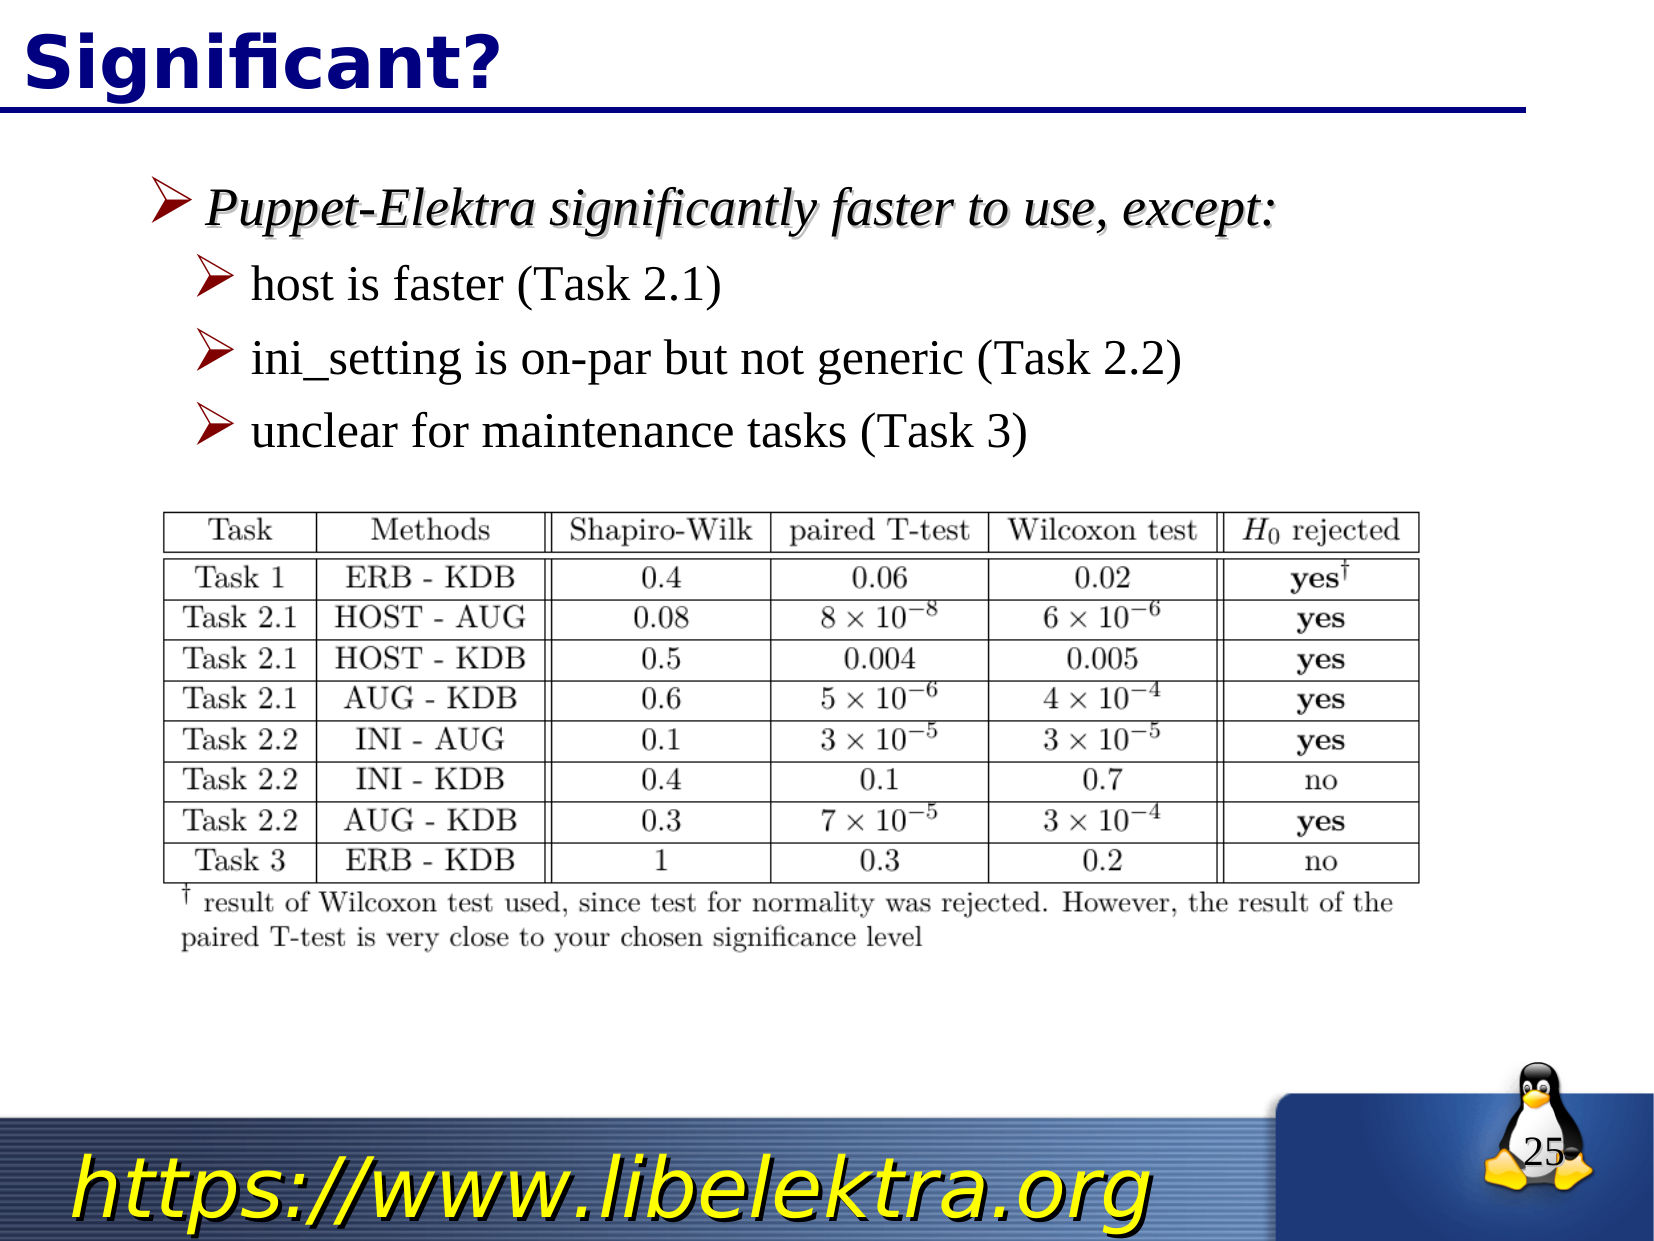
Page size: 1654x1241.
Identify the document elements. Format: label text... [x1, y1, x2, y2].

picture [0, 1061, 1654, 1241]
text_box <Foliennummer> [1248, 1122, 1566, 1178]
list Puppet-Elektra significantly faster to use, except: host is faster (Task 2.1) ini_setting is on-par but not generic (Task 2.2) unclear for maintenance tasks (Task 3) [131, 166, 1447, 1039]
text_box Significant? [22, 14, 1611, 111]
